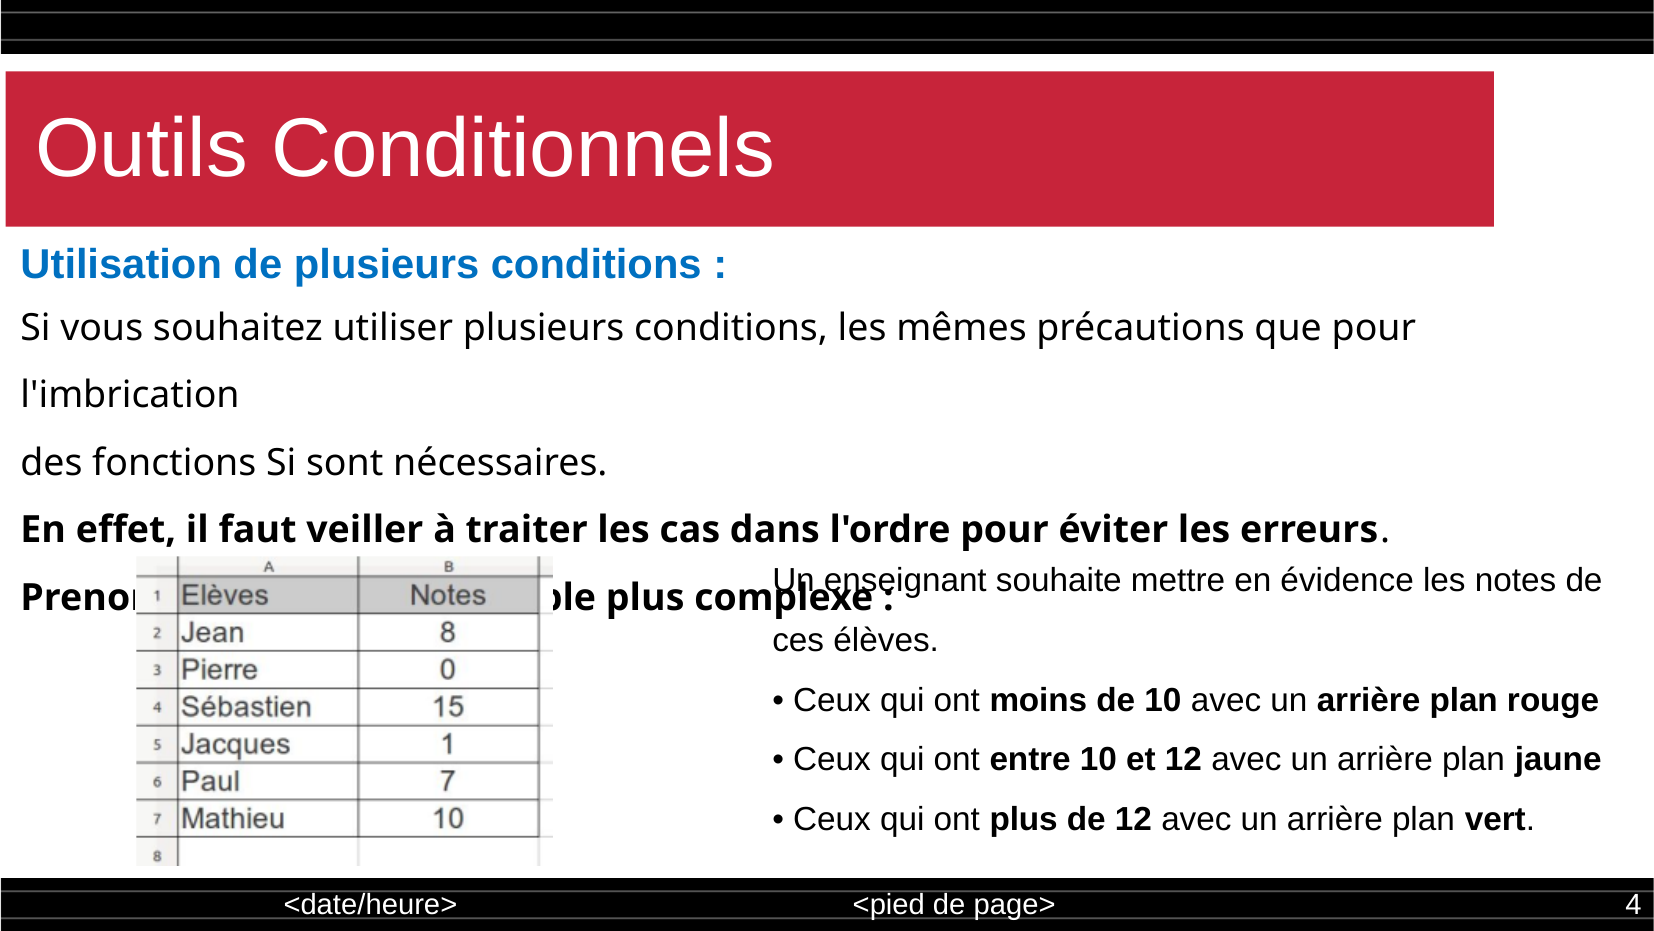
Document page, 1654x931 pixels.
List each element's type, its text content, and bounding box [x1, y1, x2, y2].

text_box Utilisation de plusieurs conditions : [5, 229, 812, 295]
text_box Outils Conditionnels [5, 71, 1494, 227]
text_box Si vous souhaitez utiliser plusieurs conditions, les mêmes précautions que pour l'imbrication des fonctions Si sont nécessaires. En effet, il faut veiller à traiter les cas dans l'ordre pour éviter les erreurs. Prenons un deuxième exemple plus complexe : [5, 273, 1554, 626]
text_box Un enseignant souhaite mettre en évidence les notes de ces élèves. • Ceux qui ont moins de 10 avec un arrière plan rouge • Ceux qui ont entre 10 et 12 avec un arrière plan jaune • Ceux qui ont plus de 12 avec un arrière plan vert. [757, 530, 1633, 845]
picture [0, 878, 1654, 931]
picture [135, 555, 553, 866]
picture [0, 0, 1654, 54]
